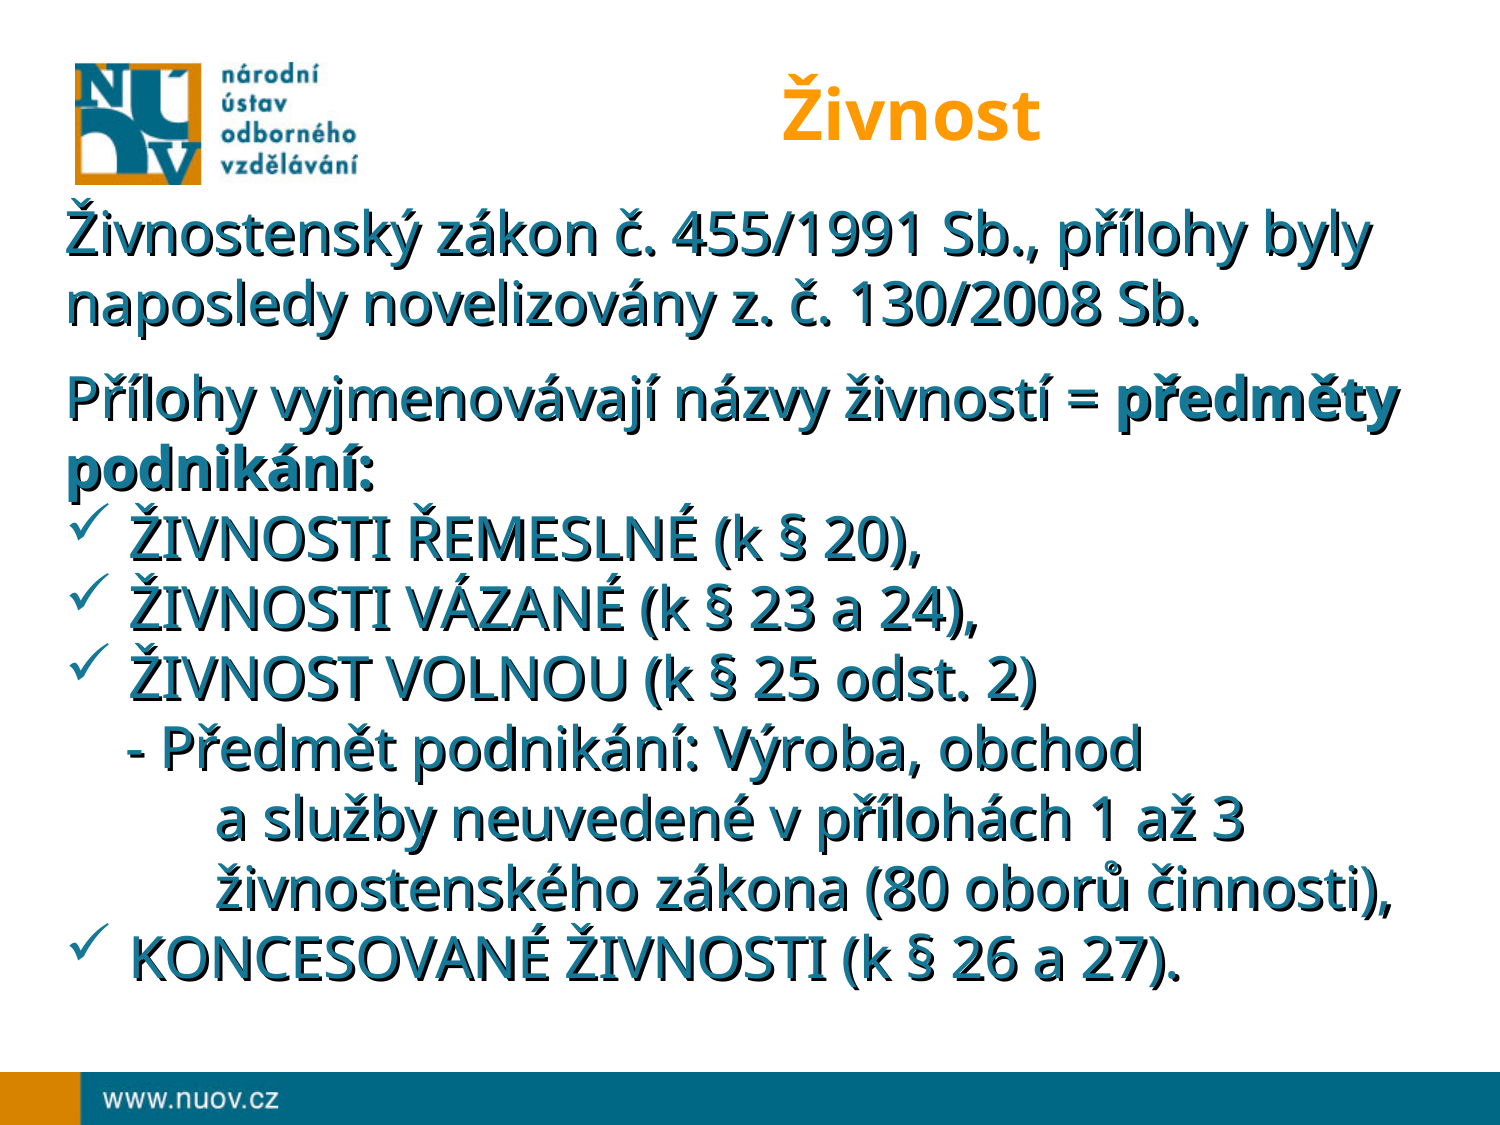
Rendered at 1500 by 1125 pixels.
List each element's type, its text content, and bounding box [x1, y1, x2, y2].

text_box Živnostenský zákon č. 455/1991 Sb., přílohy byly naposledy novelizovány z. č. 130/2008 Sb. Přílohy vyjmenovávají názvy živností = předměty podnikání: ŽIVNOSTI ŘEMESLNÉ (k § 20), ŽIVNOSTI VÁZANÉ (k § 23 a 24), ŽIVNOST VOLNOU (k § 25 odst. 2) - Předmět podnikání: Výroba, obchod a služby neuvedené v přílohách 1 až 3 živnostenského zákona (80 oborů činnosti), KONCESOVANÉ ŽIVNOSTI (k § 26 a 27). [49, 187, 1500, 998]
text_box [0, 1072, 1500, 1125]
text_box [75, 62, 358, 185]
title Živnost [399, 37, 1425, 187]
